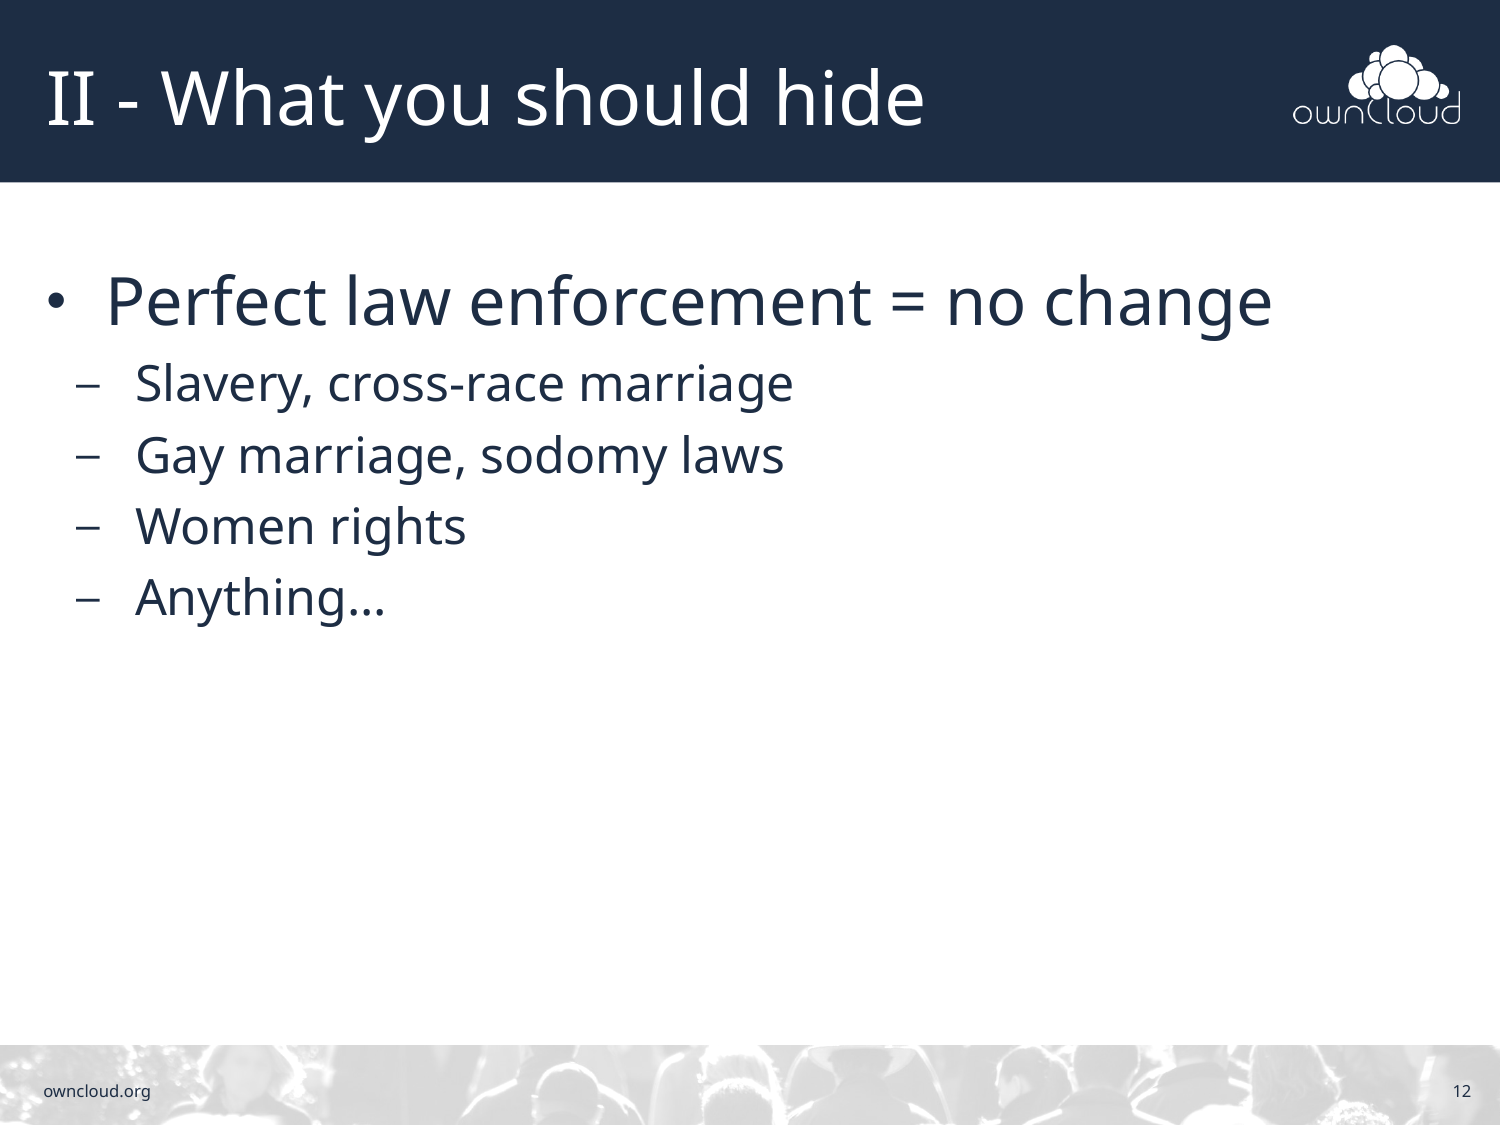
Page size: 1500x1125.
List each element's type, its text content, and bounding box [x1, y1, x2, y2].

picture [0, 1045, 1500, 1125]
picture [1293, 45, 1460, 124]
list Perfect law enforcement = no change Slavery, cross-race marriage Gay marriage, sodomy laws Women rights Anything... [46, 254, 1465, 1026]
title II - What you should hide [46, 5, 1258, 187]
